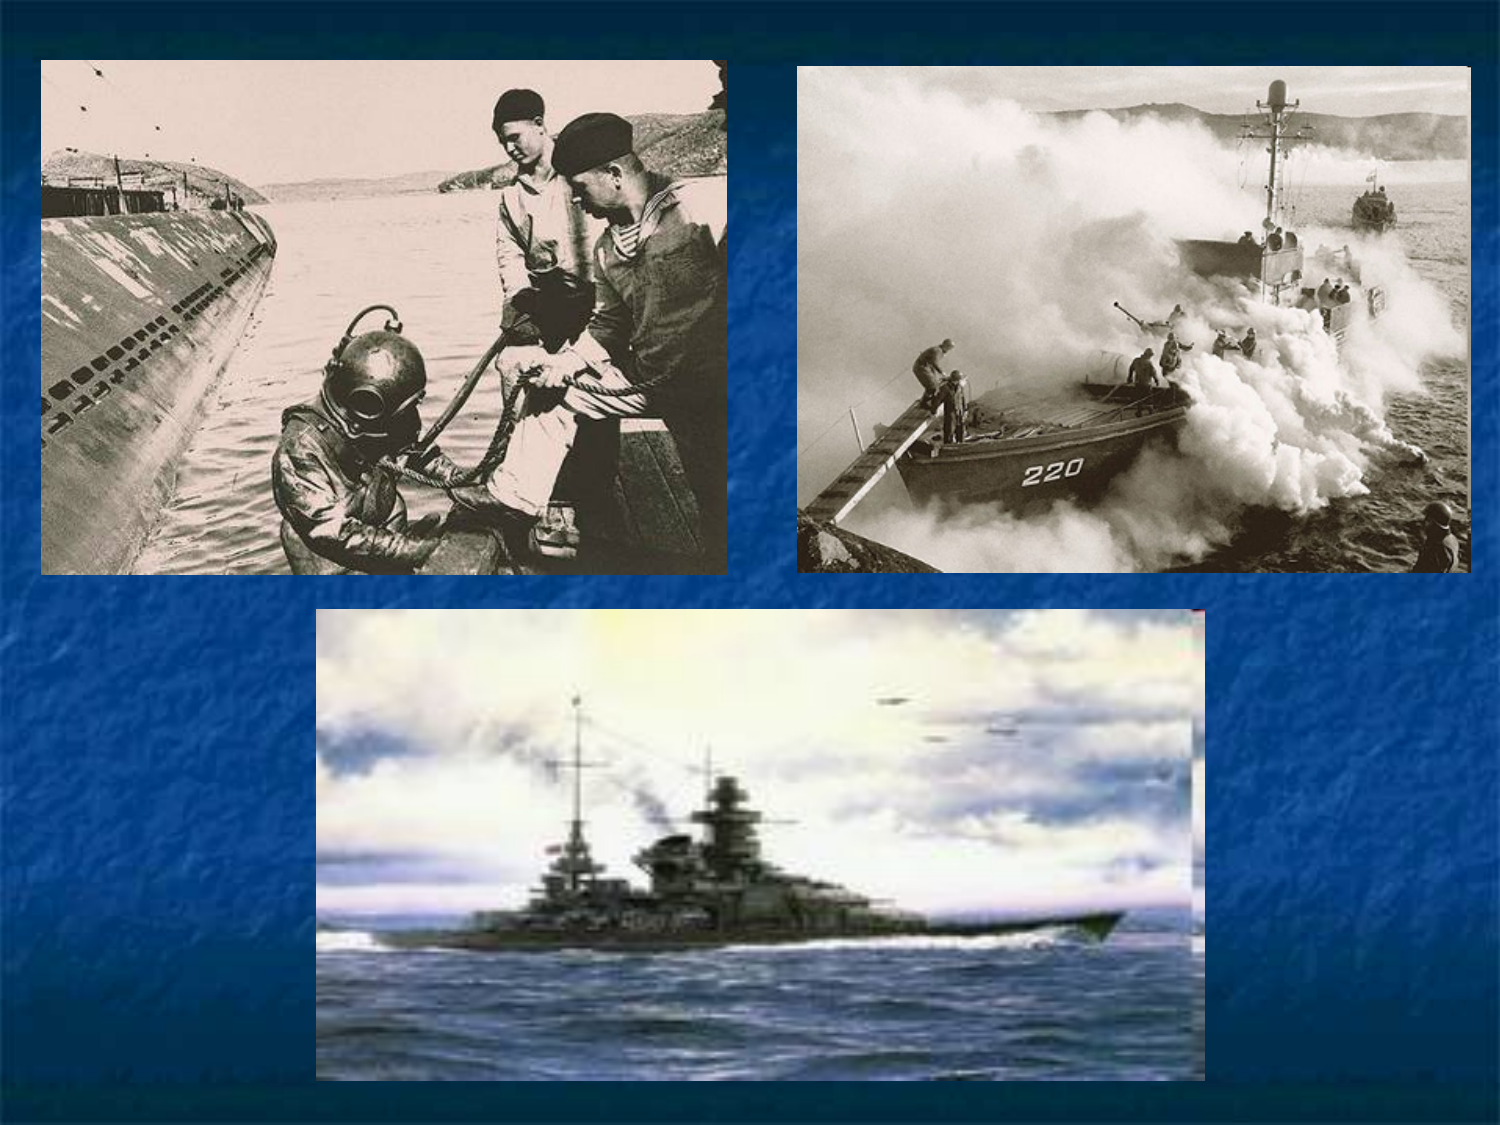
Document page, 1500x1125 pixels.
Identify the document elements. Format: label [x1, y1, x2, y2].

picture [797, 66, 1471, 573]
picture [316, 609, 1205, 1081]
picture [41, 60, 727, 576]
